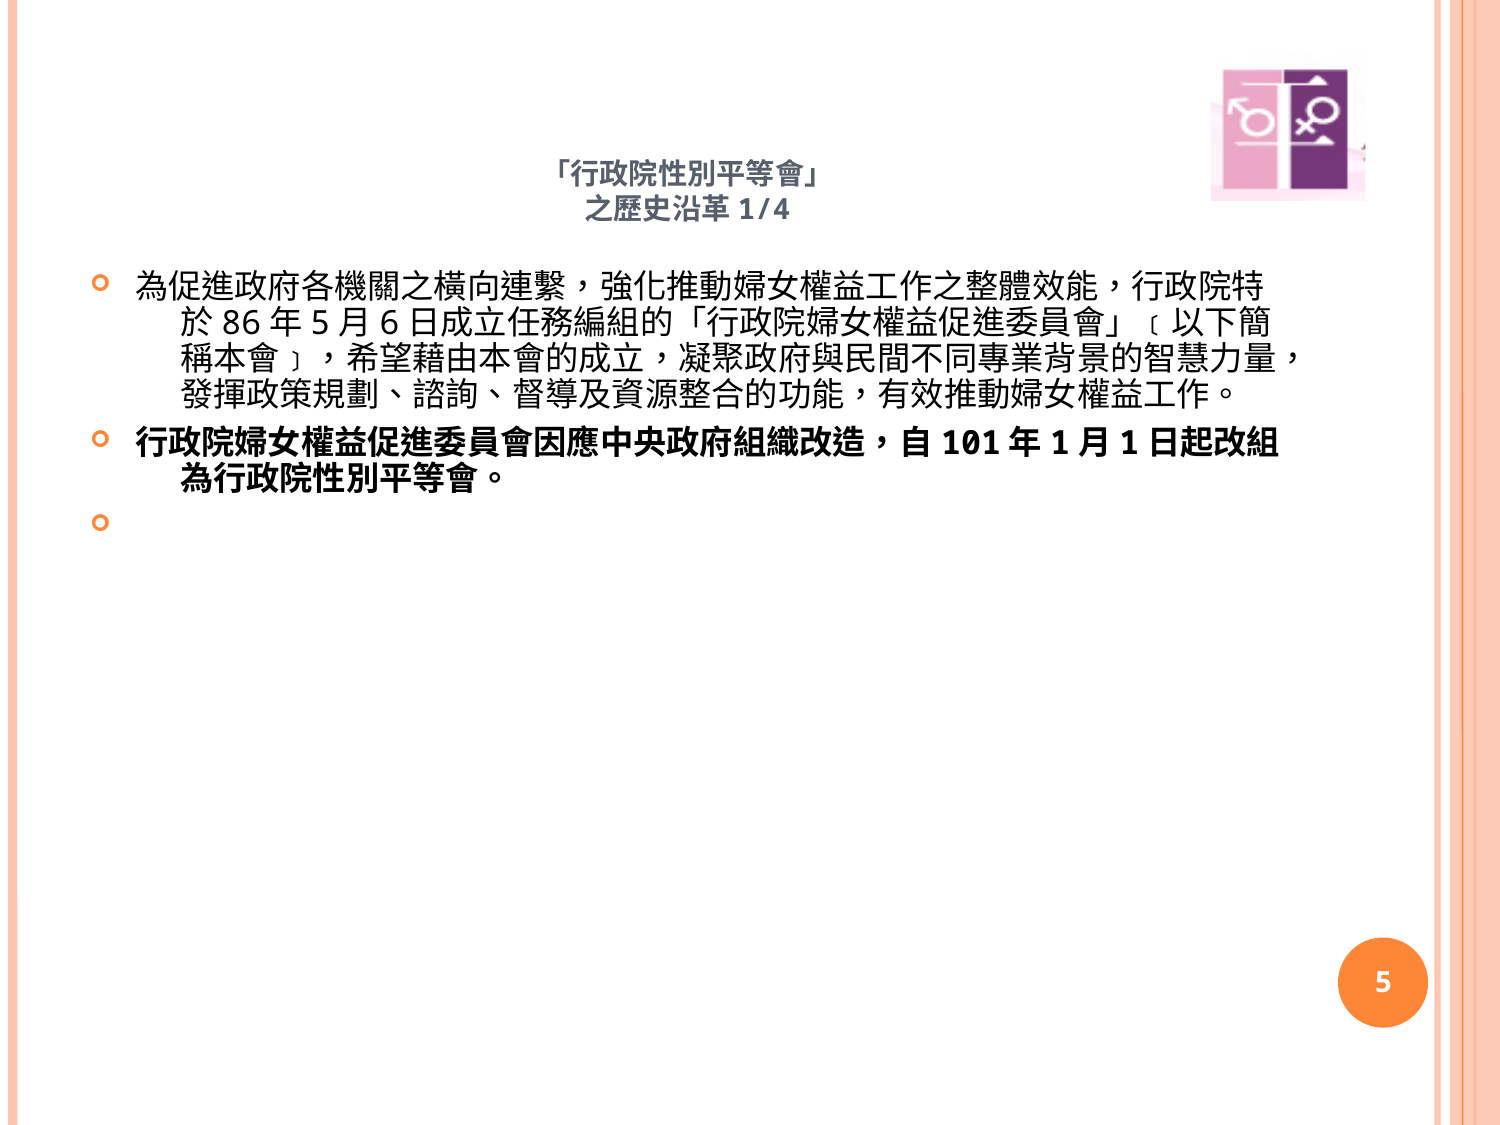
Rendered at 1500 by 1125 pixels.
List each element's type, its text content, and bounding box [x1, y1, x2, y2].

list 為促進政府各機關之橫向連繫，強化推動婦女權益工作之整體效能，行政院特於86年5月6日成立任務編組的「行政院婦女權益促進委員會」﹝以下簡稱本會﹞，希望藉由本會的成立，凝聚政府與民間不同專業背景的智慧力量，發揮政策規劃、諮詢、督導及資源整合的功能，有效推動婦女權益工作。 行政院婦女權益促進委員會因應中央政府組織改造，自101年1月1日起改組為行政院性別平等會。 [75, 262, 1300, 1062]
text_box [1333, 940, 1434, 1027]
picture [1210, 50, 1366, 201]
title 「行政院性別平等會」 之歷史沿革1/4 [75, 45, 1300, 233]
